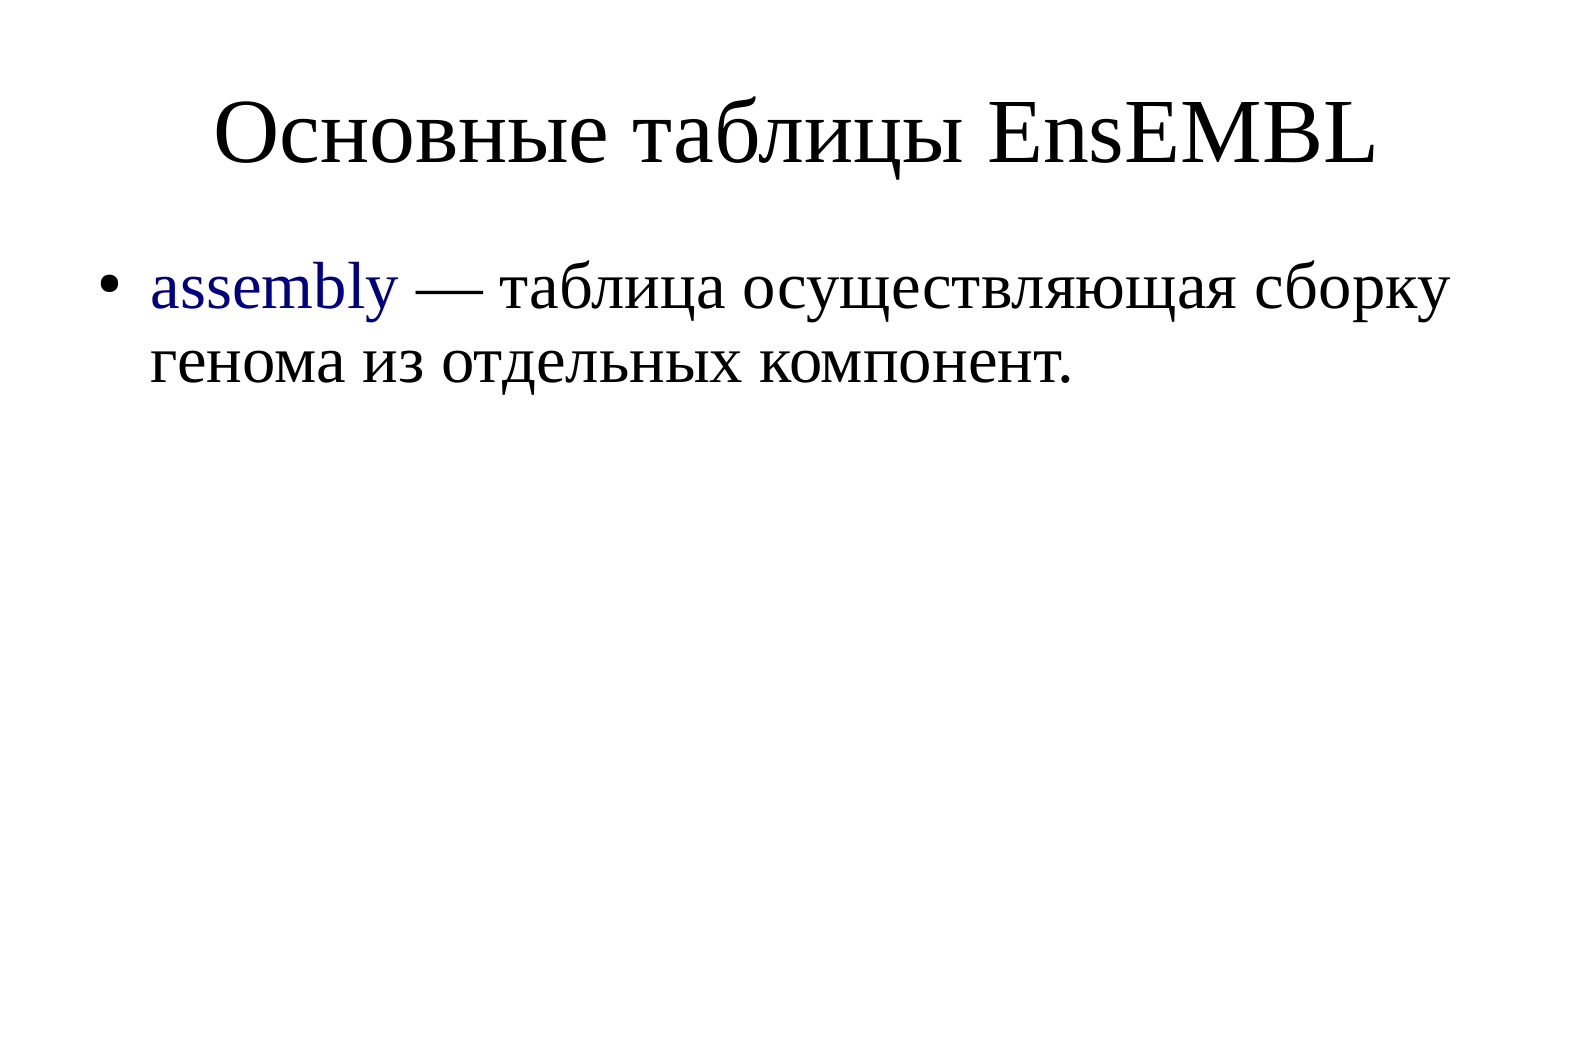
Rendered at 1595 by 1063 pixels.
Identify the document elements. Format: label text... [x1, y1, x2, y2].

title Основные таблицы EnsEMBL [79, 42, 1515, 220]
list assembly — таблица осуществляющая сборку генома из отдельных компонент. [79, 248, 1515, 951]
